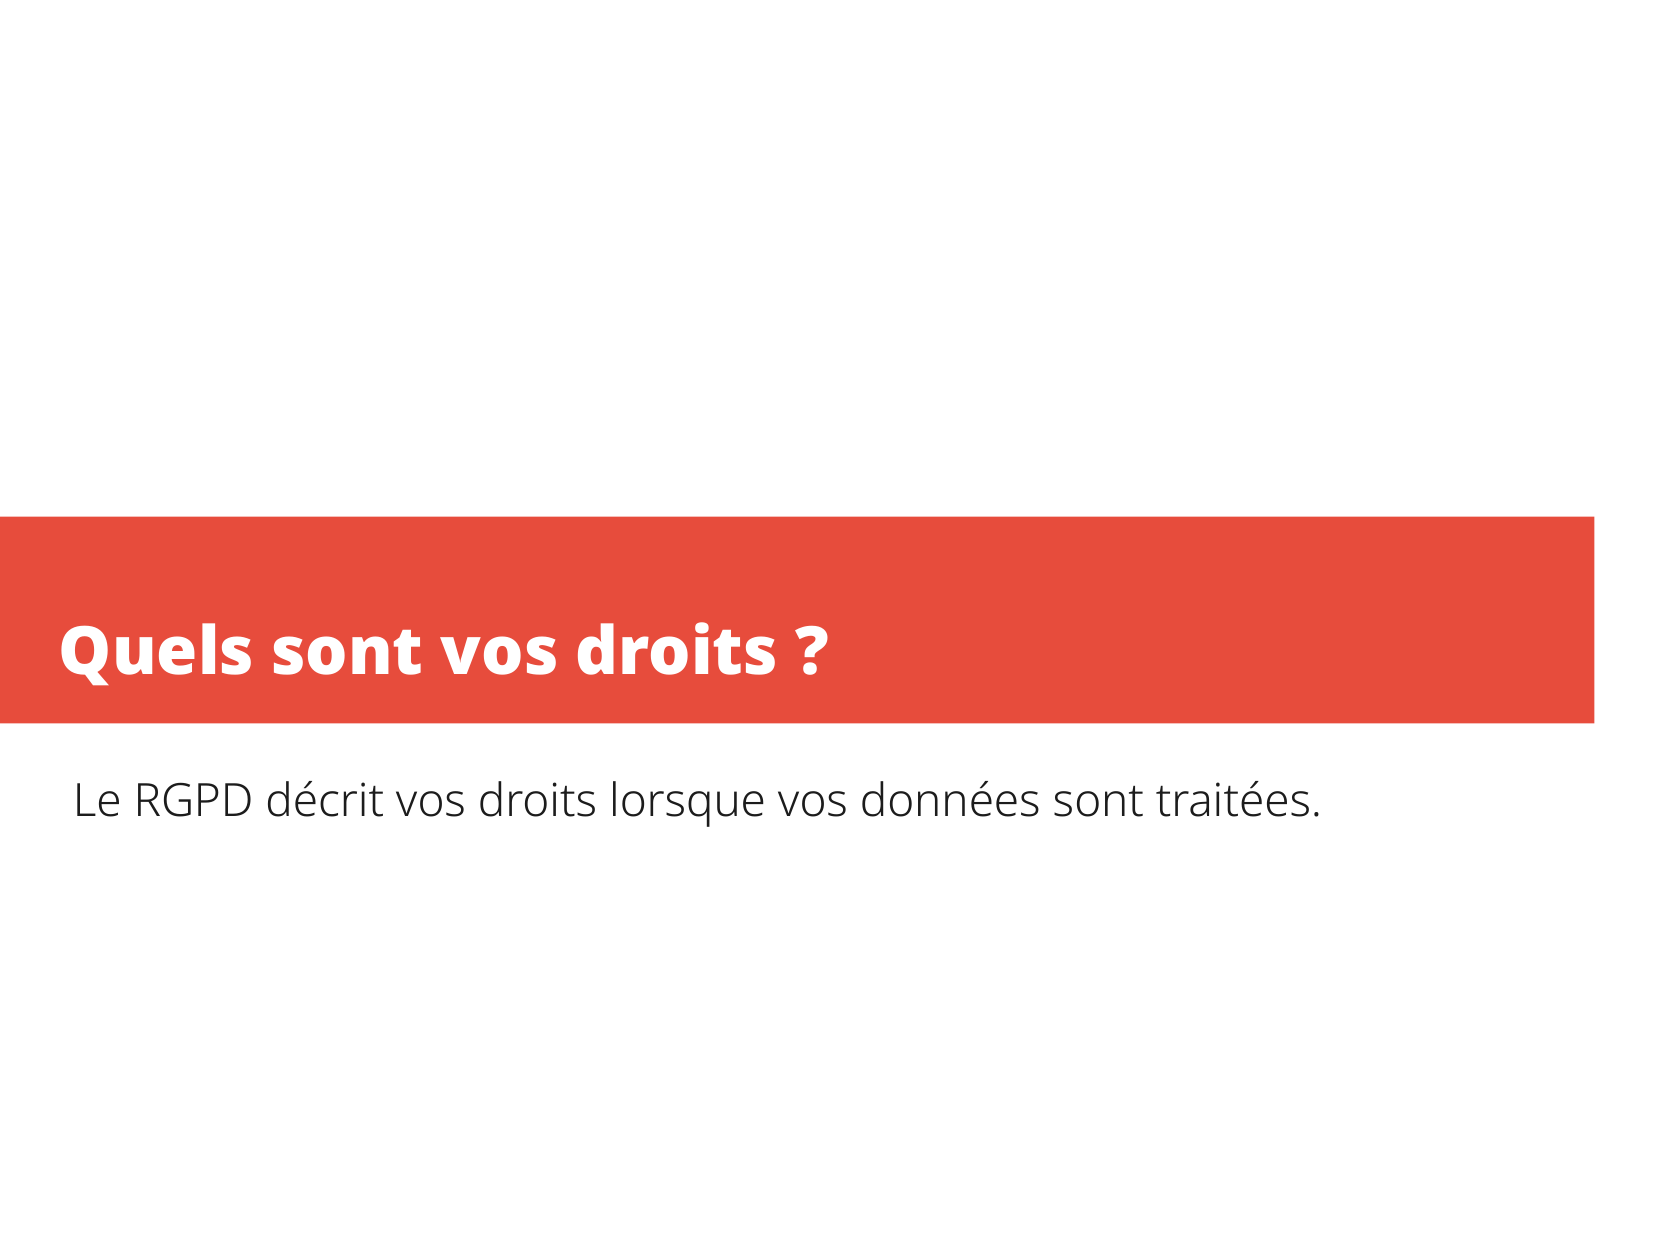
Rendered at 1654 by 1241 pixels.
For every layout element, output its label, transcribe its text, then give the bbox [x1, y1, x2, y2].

title Quels sont vos droits ? [59, 546, 1595, 694]
subtitle Le RGPD décrit vos droits lorsque vos données sont traitées. [72, 767, 1579, 1182]
